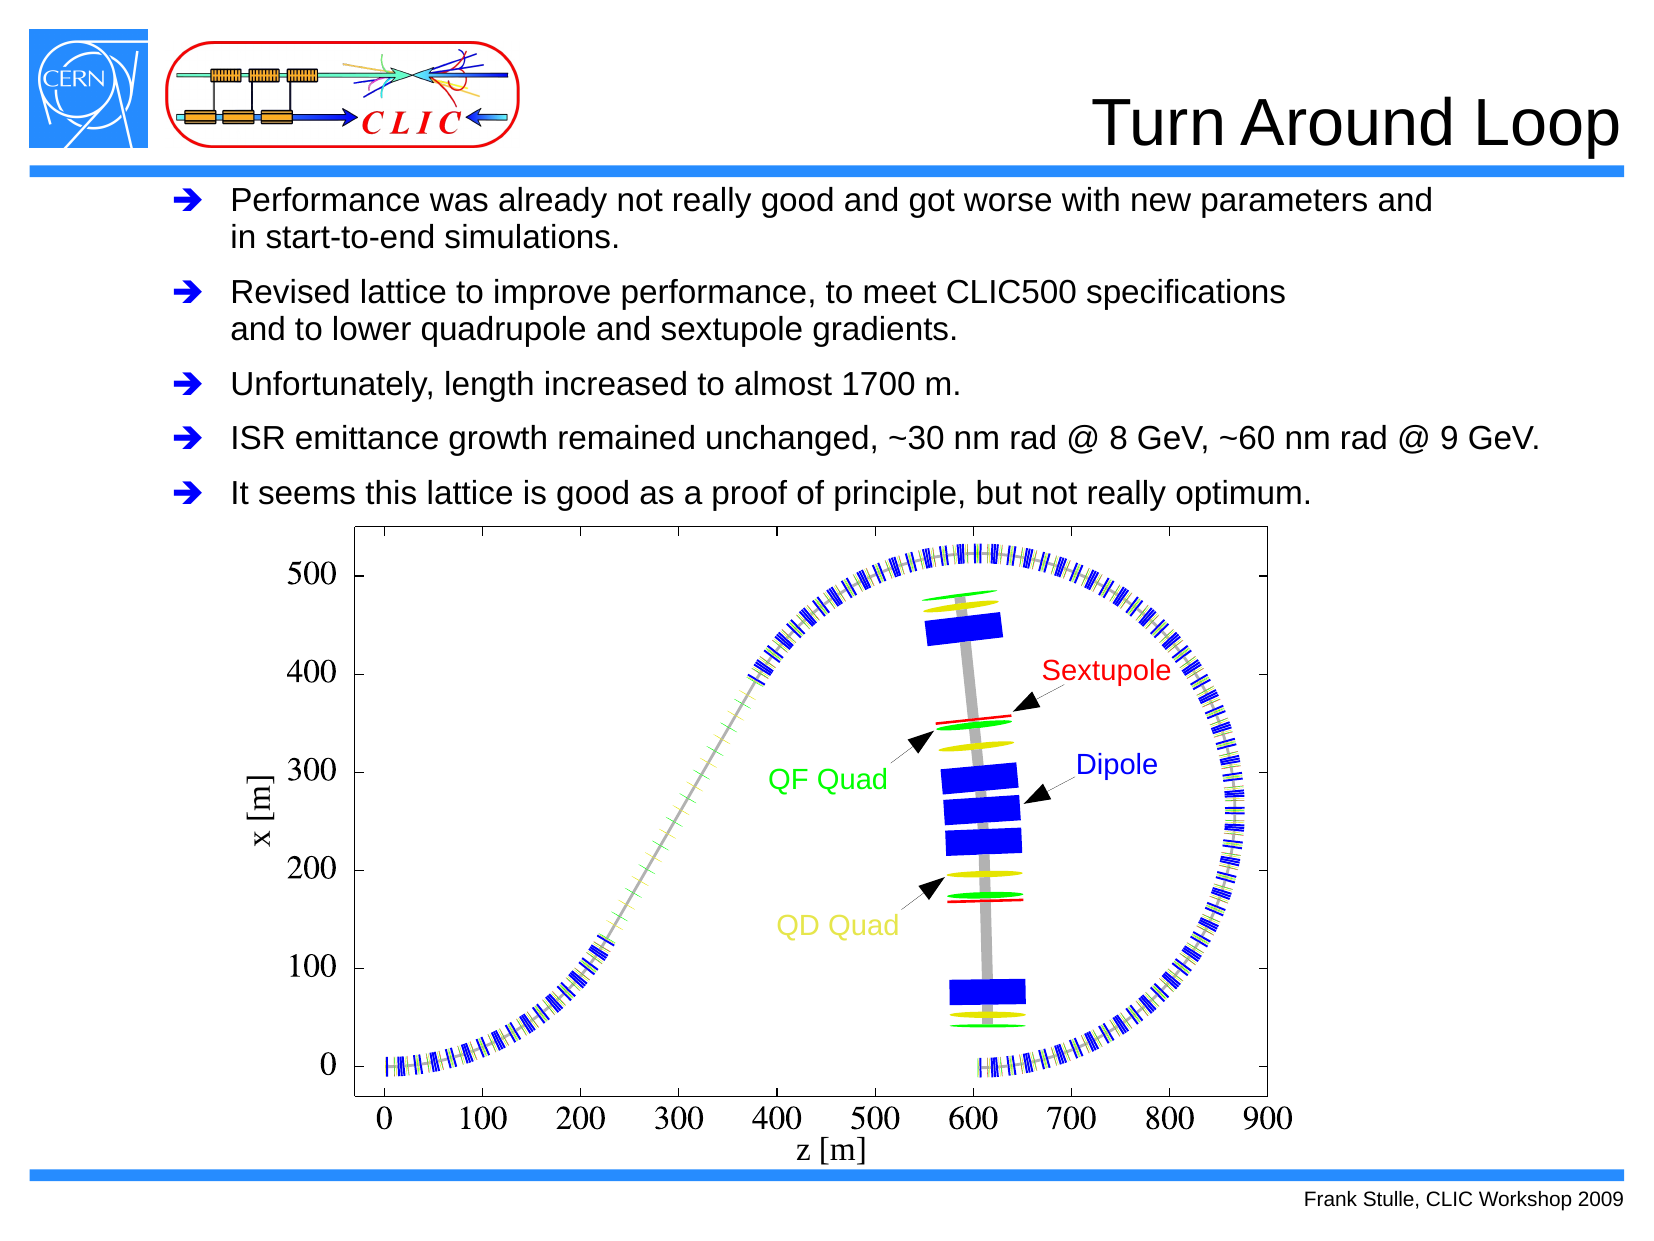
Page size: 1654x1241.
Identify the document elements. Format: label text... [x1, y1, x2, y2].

text_box [1146, 1106, 1160, 1130]
text_box QF Quad [753, 755, 907, 803]
text_box [320, 1052, 336, 1076]
text_box [1080, 1106, 1096, 1130]
text_box [288, 757, 301, 781]
text_box [304, 561, 336, 585]
text_box [655, 1106, 669, 1130]
text_box x [m] [232, 753, 285, 862]
text_box [287, 659, 303, 683]
text_box [376, 1106, 392, 1130]
text_box [287, 855, 303, 879]
text_box [1047, 1106, 1062, 1130]
text_box Dipole [1060, 741, 1176, 789]
picture [165, 41, 520, 79]
text_box [385, 543, 1184, 1077]
text_box [982, 1106, 998, 1130]
text_box [867, 1106, 883, 1122]
text_box [287, 561, 302, 585]
text_box [304, 757, 336, 781]
text_box [786, 1106, 802, 1122]
text_box [921, 590, 1026, 1028]
text_box [949, 1106, 964, 1130]
text_box [304, 954, 336, 978]
text_box [1260, 1106, 1293, 1130]
title Turn Around Loop [134, 79, 1623, 166]
text_box [556, 1106, 572, 1129]
text_box [461, 1106, 471, 1129]
text_box [290, 954, 300, 977]
text_box [304, 855, 336, 879]
text_box [852, 1105, 865, 1122]
text_box [977, 656, 1245, 1078]
picture [29, 29, 148, 148]
text_box [965, 1106, 981, 1130]
text_box QD Quad [761, 901, 918, 949]
text_box [884, 1106, 900, 1130]
text_box [769, 1106, 785, 1130]
text_box Sextupole [1026, 646, 1191, 695]
text_box [1161, 1106, 1194, 1130]
text_box [752, 1106, 768, 1129]
text_box [671, 1106, 704, 1130]
text_box z [m] [781, 1122, 890, 1175]
text_box [573, 1106, 605, 1130]
text_box [1063, 1106, 1079, 1130]
text_box [1243, 1106, 1259, 1130]
text_box [304, 659, 336, 683]
text_box  Performance was already not really good and got worse with new parameters and in start-to-end simulations.  Revised lattice to improve performance, to meet CLIC500 specifications and to lower quadrupole and sextupole gradients.  Unfortunately, length increased to almost 1700 m.  ISR emittance growth remained unchanged, ~30 nm rad @ 8 GeV, ~60 nm rad @ 9 GeV.  It seems this lattice is good as a proof of principle, but not really optimum. [156, 174, 1560, 533]
text_box [474, 1106, 507, 1130]
